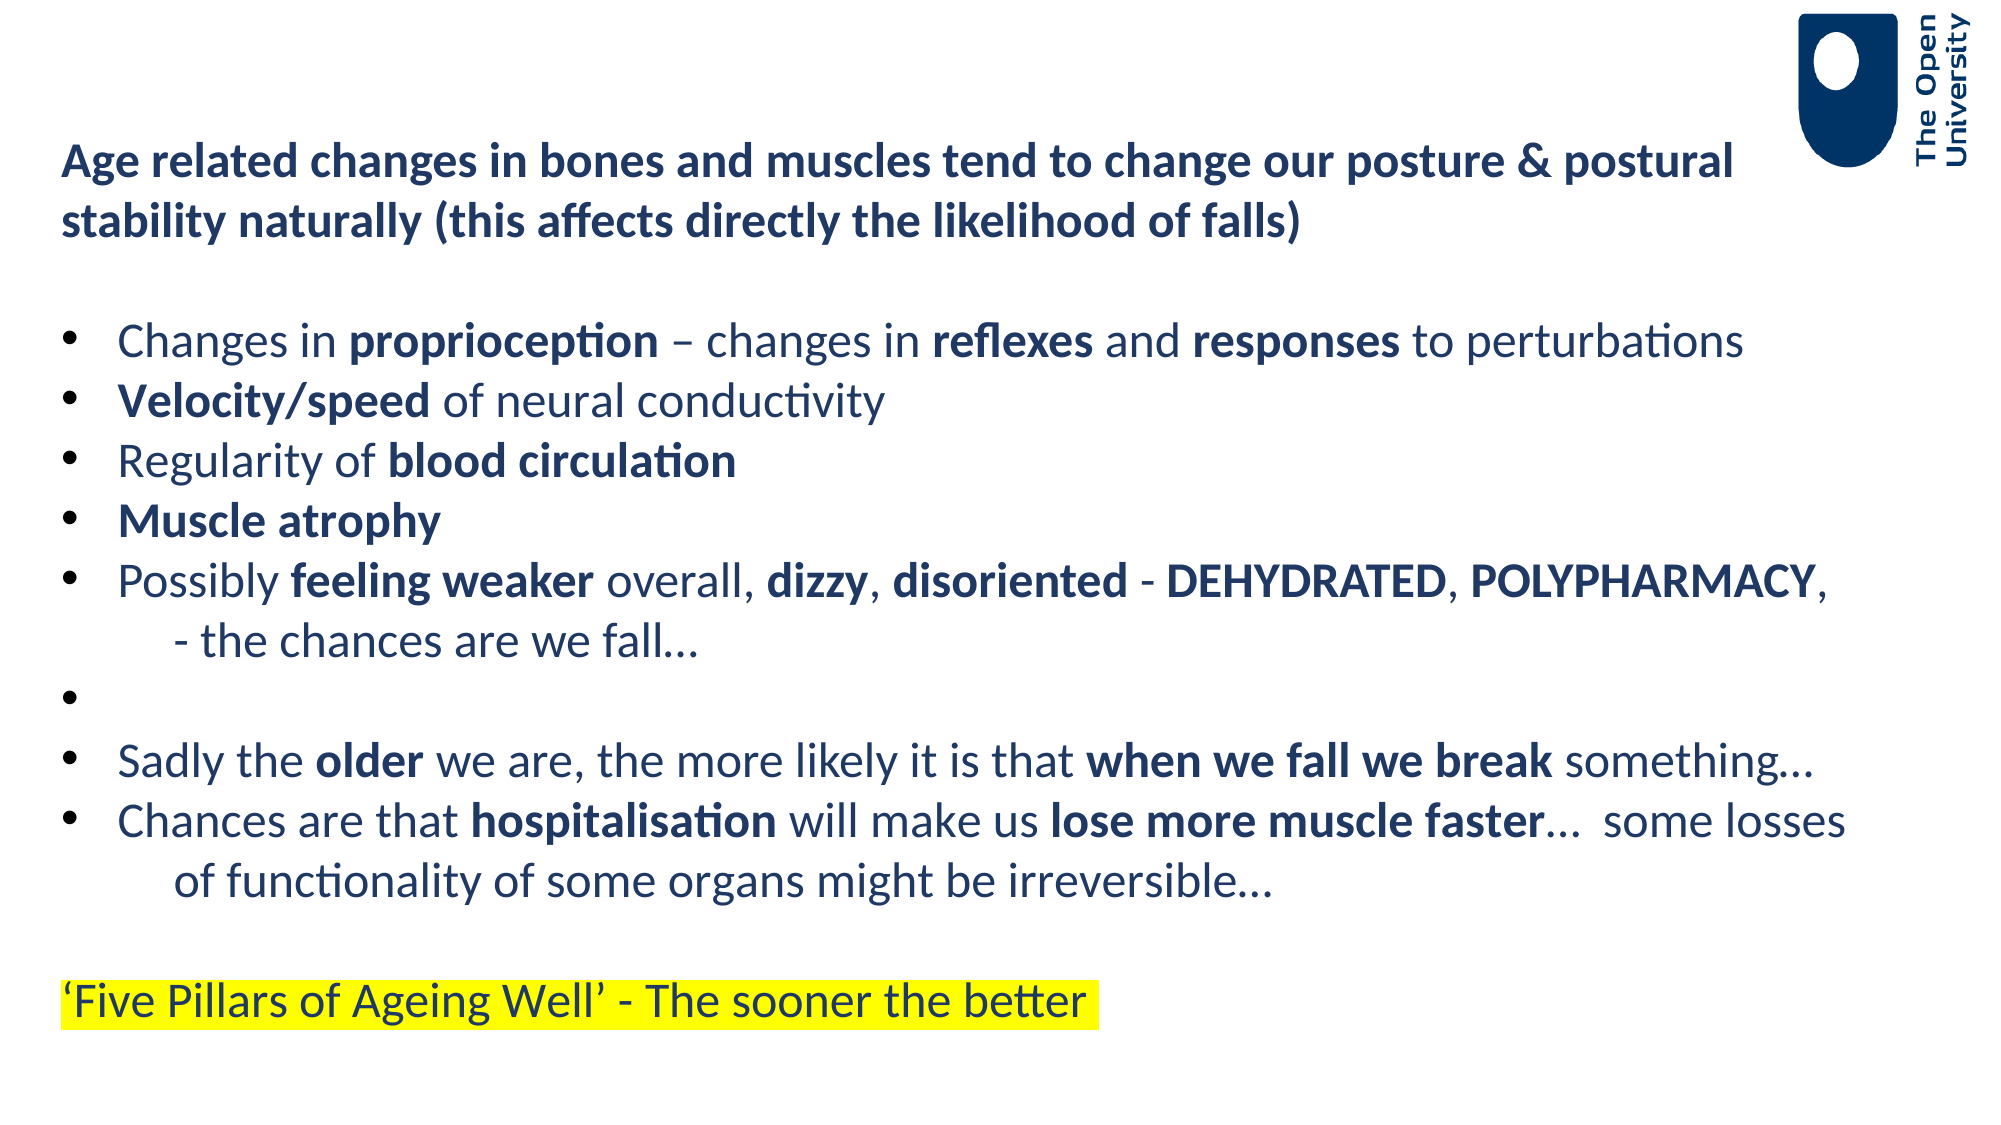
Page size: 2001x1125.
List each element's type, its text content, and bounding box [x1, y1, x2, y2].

list Age related changes in bones and muscles tend to change our posture & postural stability naturally (this affects directly the likelihood of falls) Changes in proprioception – changes in reflexes and responses to perturbations Velocity/speed of neural conductivity Regularity of blood circulation Muscle atrophy Possibly feeling weaker overall, dizzy, disoriented - DEHYDRATED, POLYPHARMACY, - the chances are we fall… Sadly the older we are, the more likely it is that when we fall we break something… Chances are that hospitalisation will make us lose more muscle faster… some losses of functionality of some organs might be irreversible… ‘Five Pillars of Ageing Well’ - The sooner the better [46, 119, 1863, 1104]
picture [1797, 10, 1971, 170]
